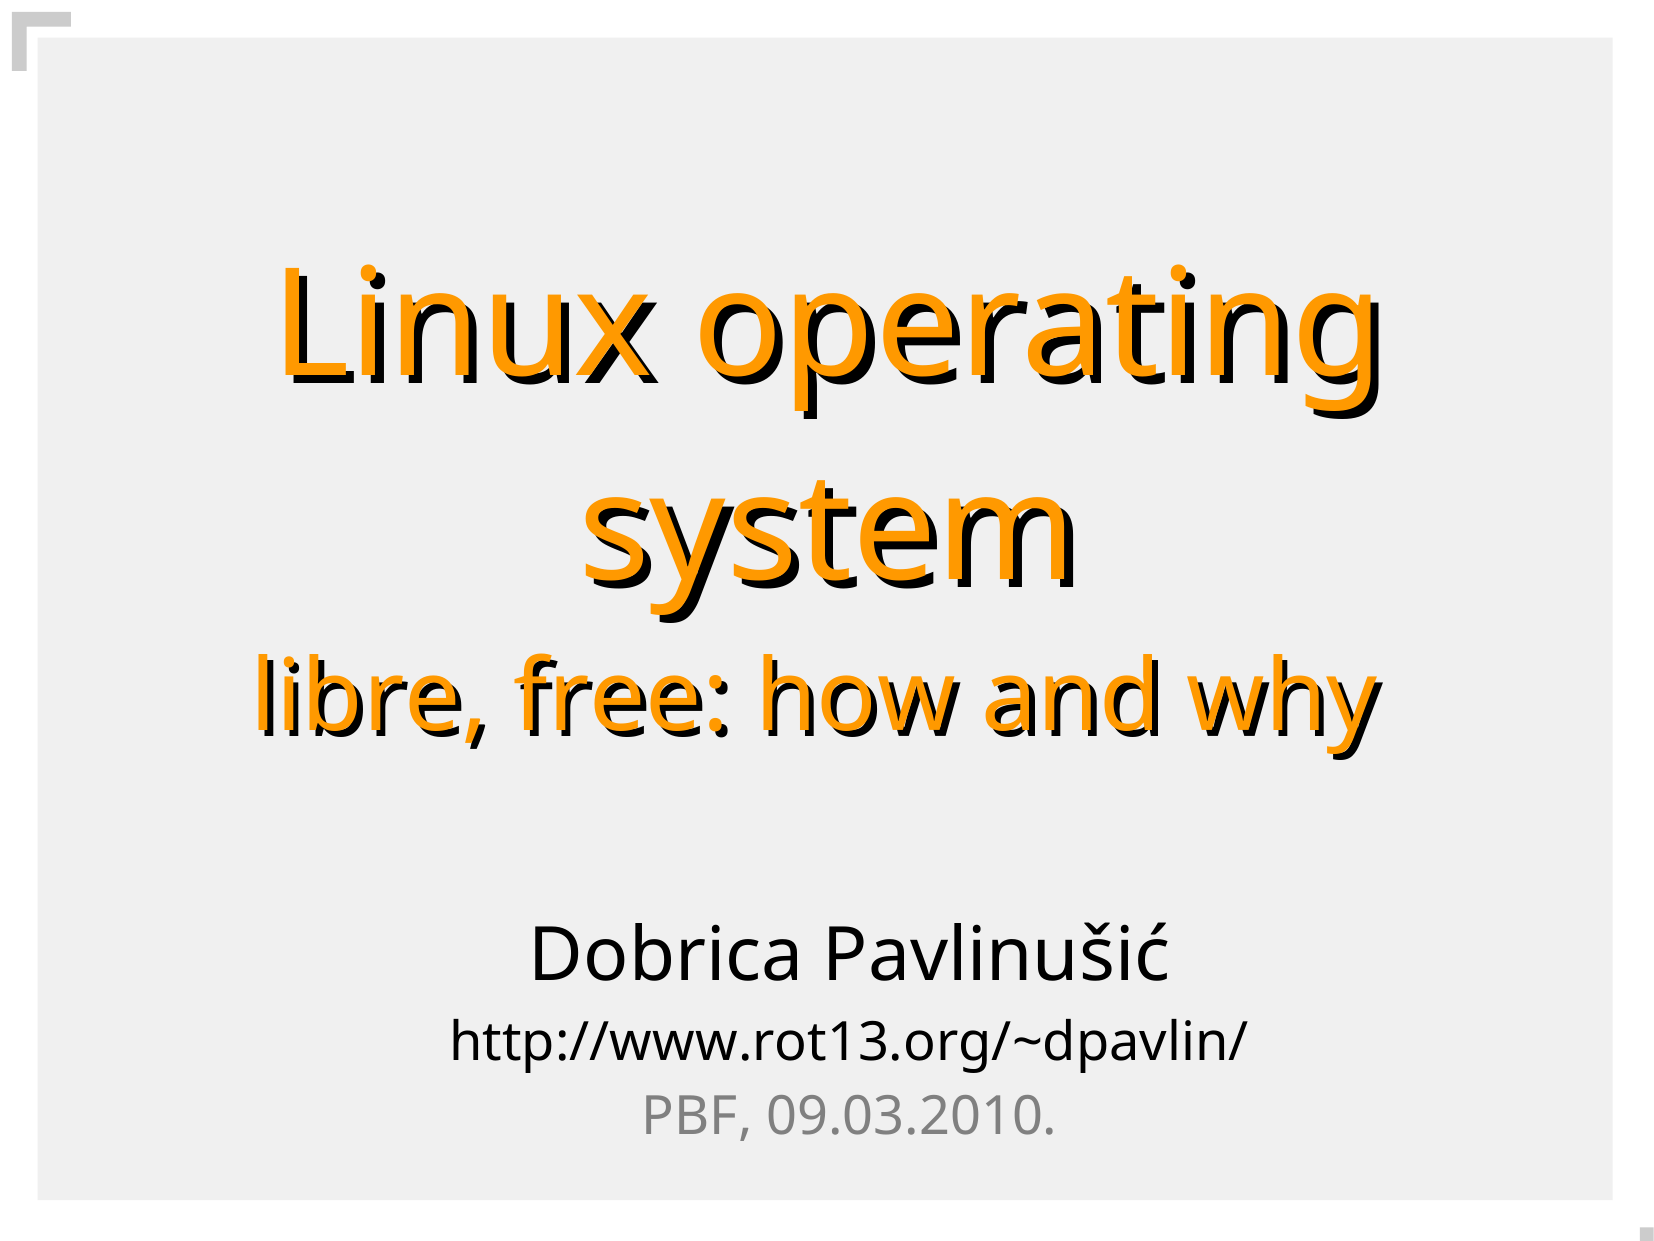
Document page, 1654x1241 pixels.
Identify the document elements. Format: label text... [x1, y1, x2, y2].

title Linux operating system libre, free: how and why [121, 75, 1534, 900]
list Dobrica Pavlinušić http://www.rot13.org/~dpavlin/ PBF, 09.03.2010. [121, 900, 1561, 1164]
